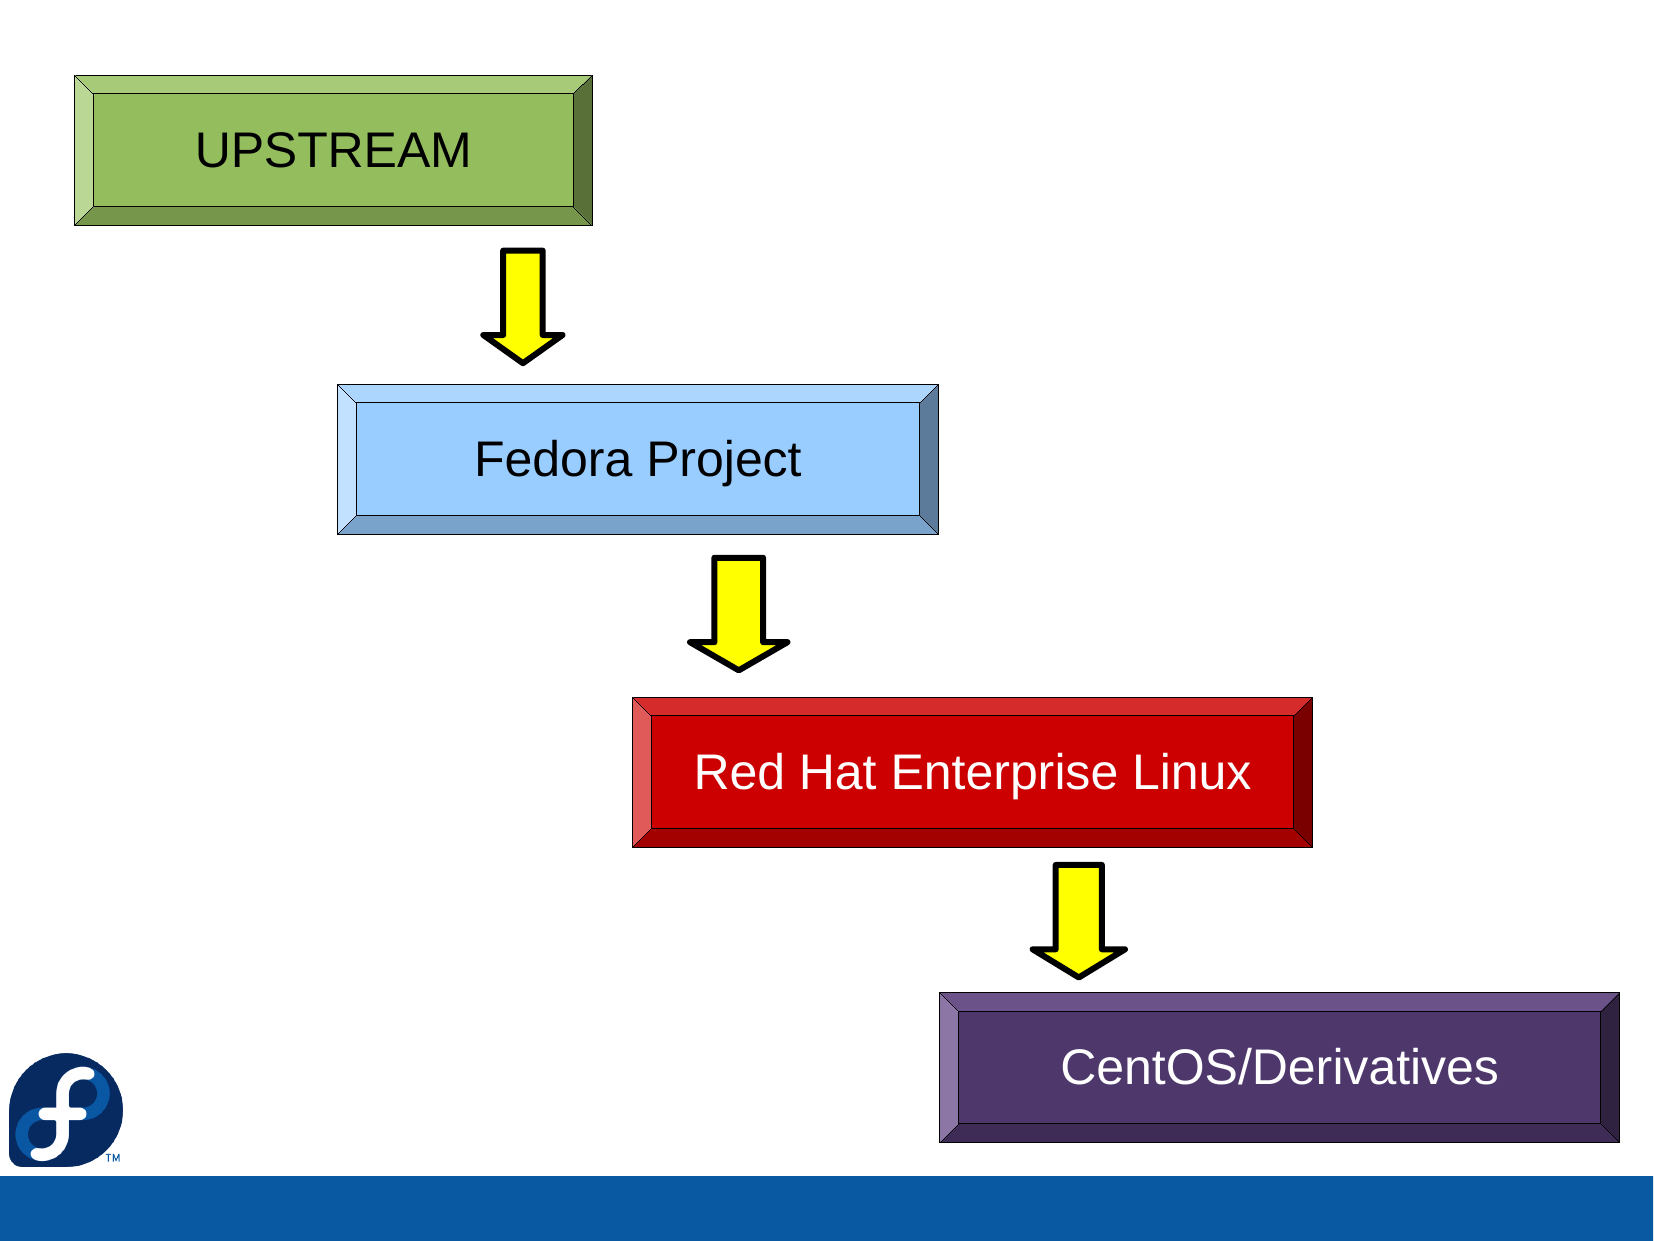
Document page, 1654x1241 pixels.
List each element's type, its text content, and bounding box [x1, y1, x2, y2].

text_box [483, 250, 563, 364]
picture [9, 1053, 123, 1167]
text_box [690, 557, 788, 671]
text_box UPSTREAM [94, 94, 573, 206]
picture [0, 1176, 1654, 1241]
text_box CentOS/Derivatives [959, 1012, 1600, 1123]
text_box Red Hat Enterprise Linux [652, 716, 1293, 828]
text_box Fedora Project [357, 403, 919, 515]
text_box [1032, 864, 1126, 978]
